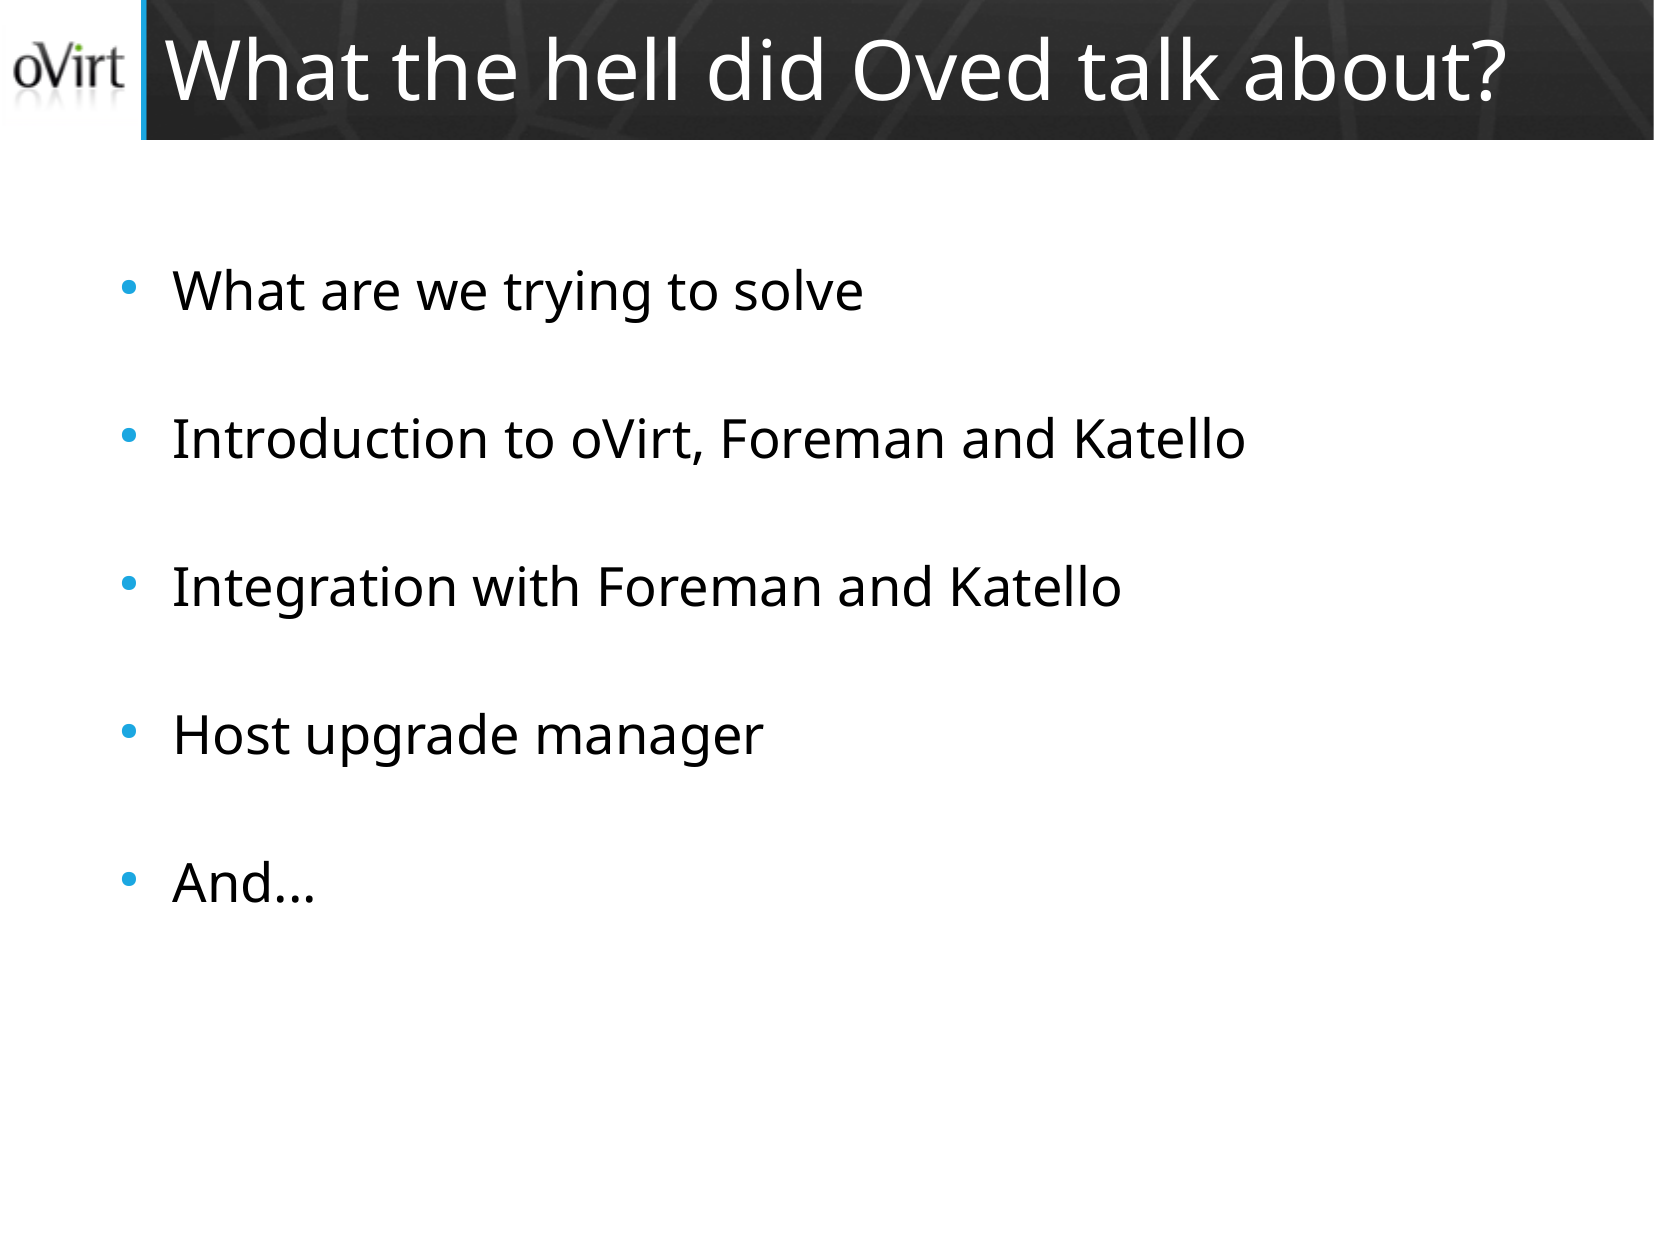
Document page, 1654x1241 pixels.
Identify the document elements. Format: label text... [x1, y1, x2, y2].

picture [0, 0, 164, 140]
text_box What are we trying to solve Introduction to oVirt, Foreman and Katello Integration with Foreman and Katello Host upgrade manager And... [86, 244, 1576, 1126]
title What the hell did Oved talk about? [164, 0, 1654, 152]
